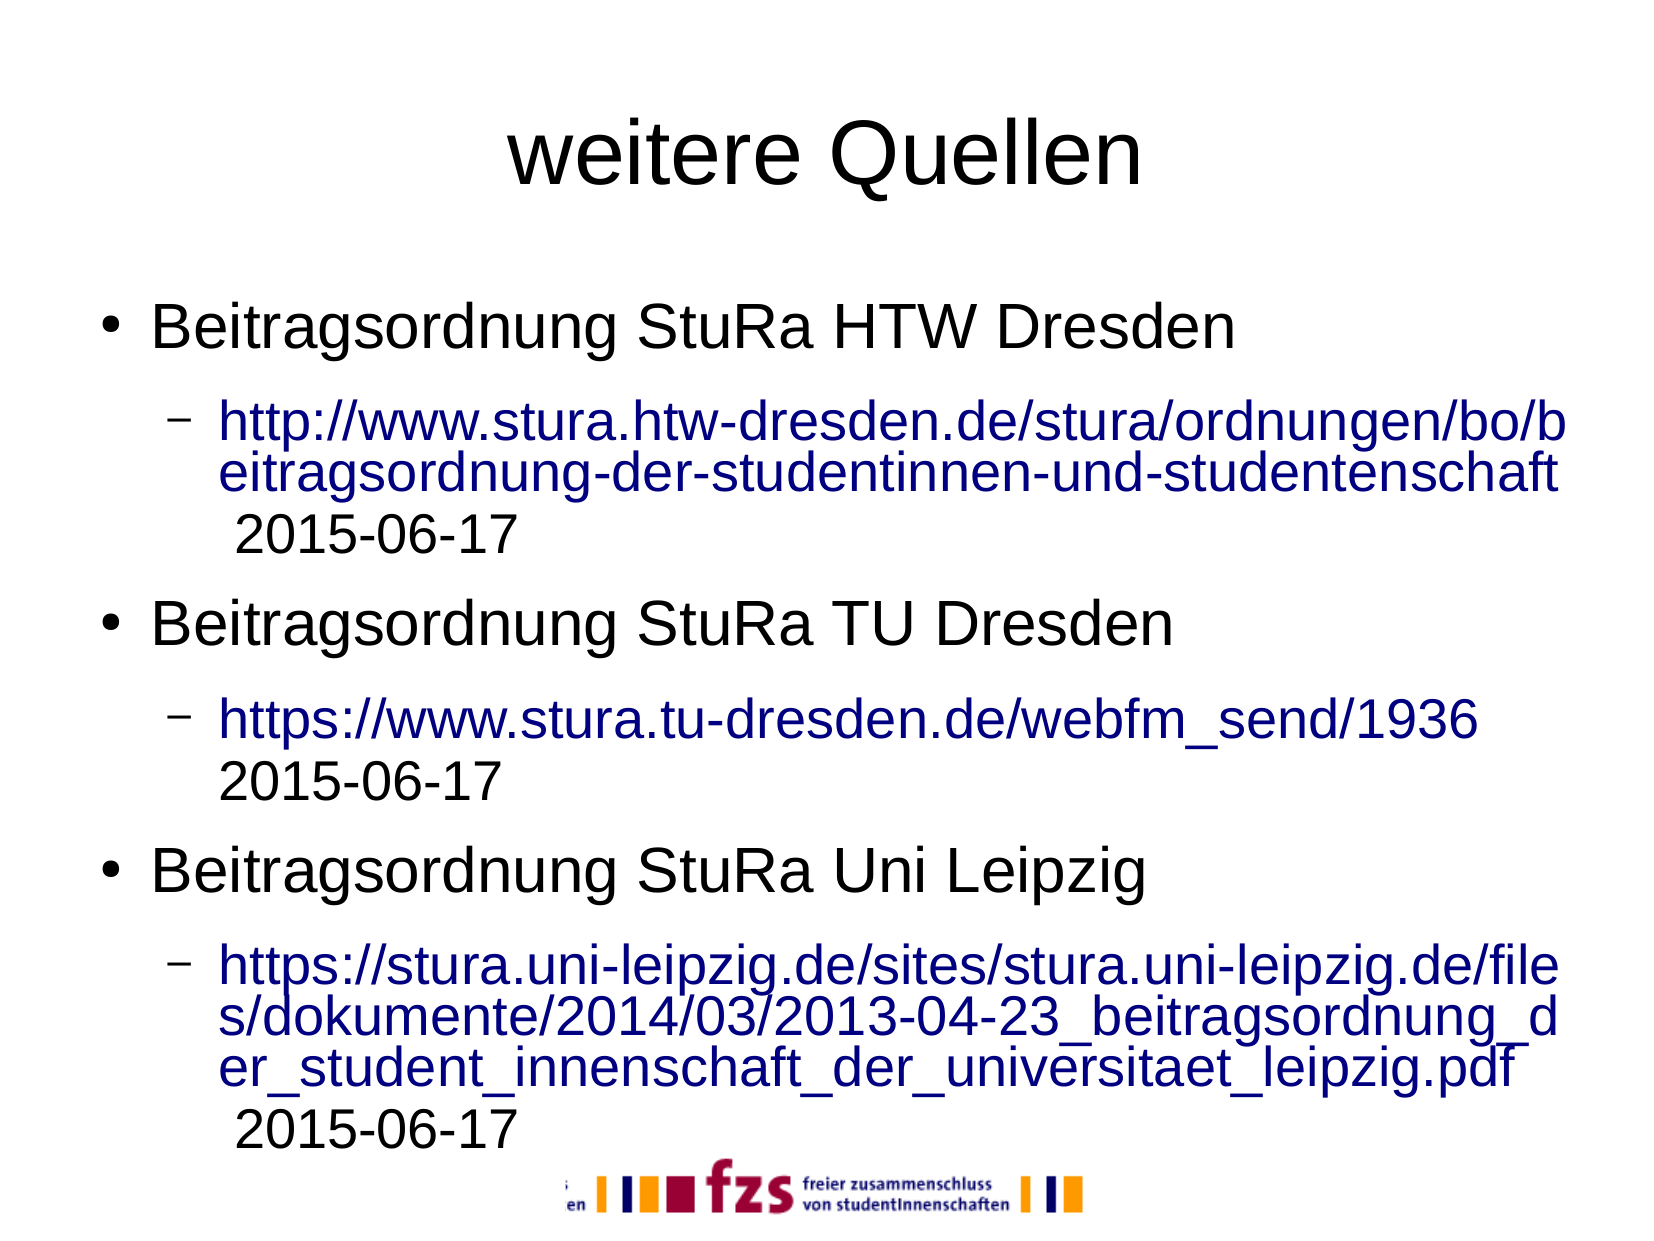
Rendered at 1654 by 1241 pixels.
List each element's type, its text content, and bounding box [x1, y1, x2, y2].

title weitere Quellen [82, 49, 1571, 257]
list Beitragsordnung StuRa HTW Dresden http://www.stura.htw-dresden.de/stura/ordnungen/bo/beitragsordnung-der-studentinnen-und-studentenschaft 2015-06-17 Beitragsordnung StuRa TU Dresden https://www.stura.tu-dresden.de/webfm_send/1936 2015-06-17 Beitragsordnung StuRa Uni Leipzig https://stura.uni-leipzig.de/sites/stura.uni-leipzig.de/files/dokumente/2014/03/2013-04-23_beitragsordnung_der_student_innenschaft_der_universitaet_leipzig.pdf 2015-06-17 [82, 290, 1571, 1010]
picture [565, 1129, 1090, 1216]
